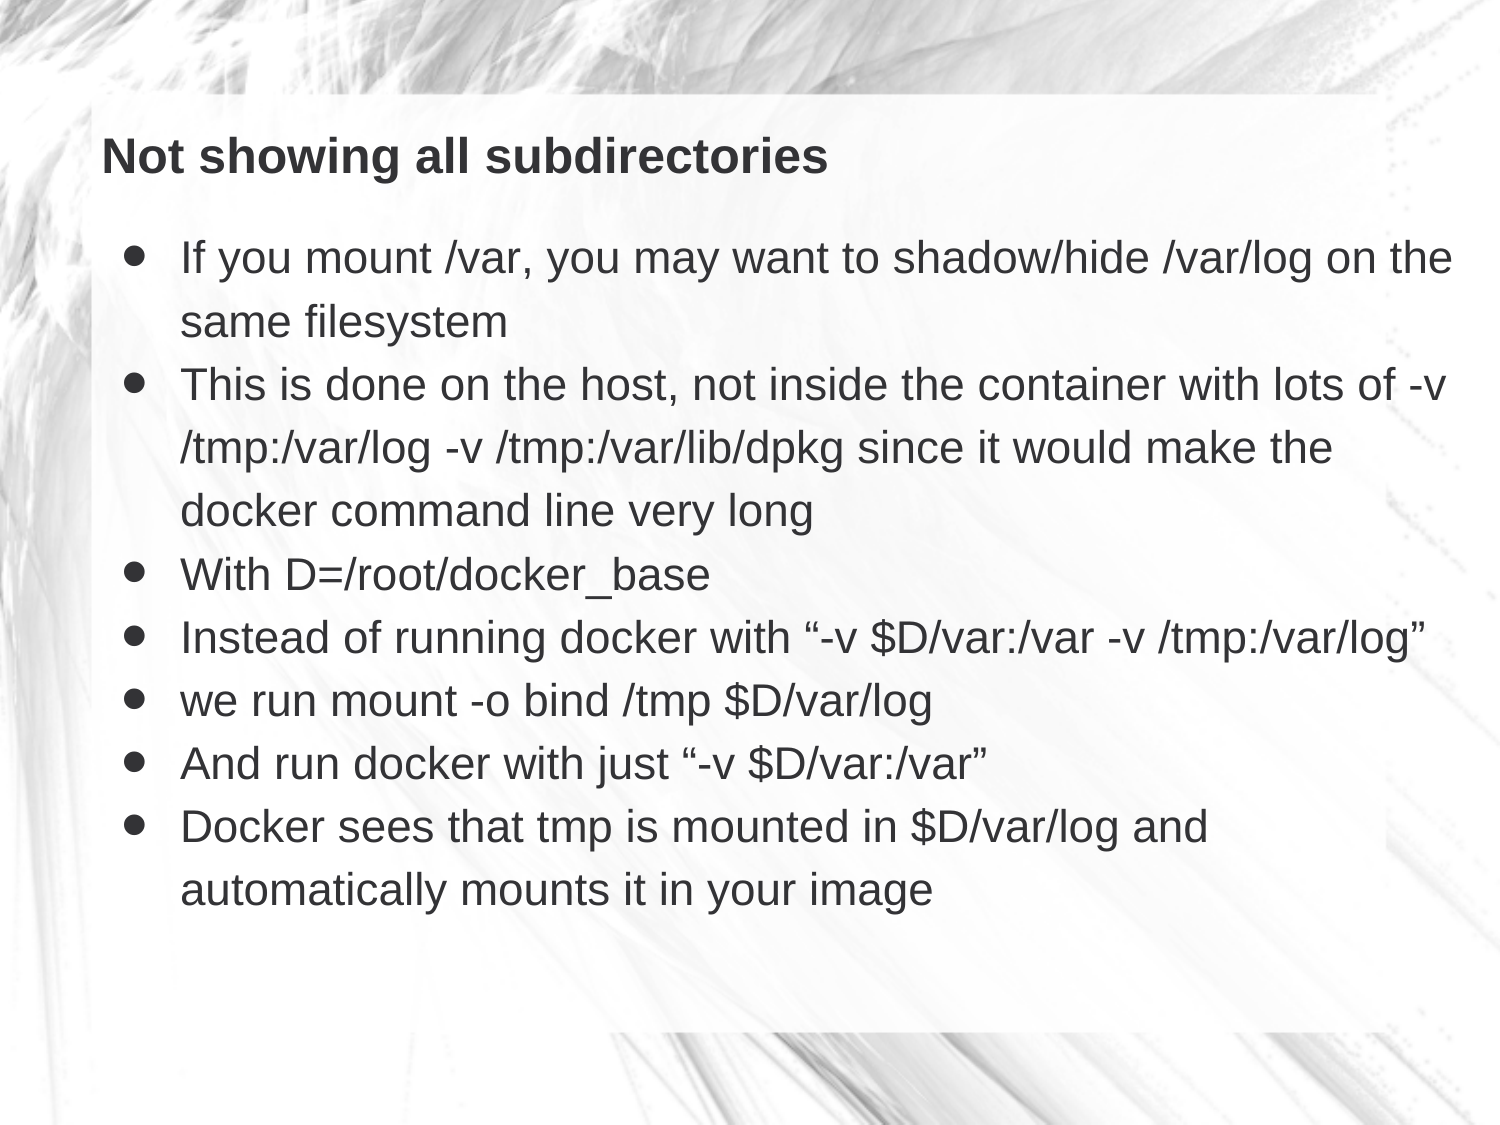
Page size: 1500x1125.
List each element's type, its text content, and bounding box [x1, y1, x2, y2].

title Not showing all subdirectories [61, 108, 1412, 205]
list If you mount /var, you may want to shadow/hide /var/log on the same filesystem This is done on the host, not inside the container with lots of -v /tmp:/var/log -v /tmp:/var/lib/dpkg since it would make the docker command line very long With D=/root/docker_base Instead of running docker with “-v $D/var:/var -v /tmp:/var/log” we run mount -o bind /tmp $D/var/log And run docker with just “-v $D/var:/var” Docker sees that tmp is mounted in $D/var/log and automatically mounts it in your image [90, 204, 1471, 1021]
picture [0, 0, 1500, 1125]
